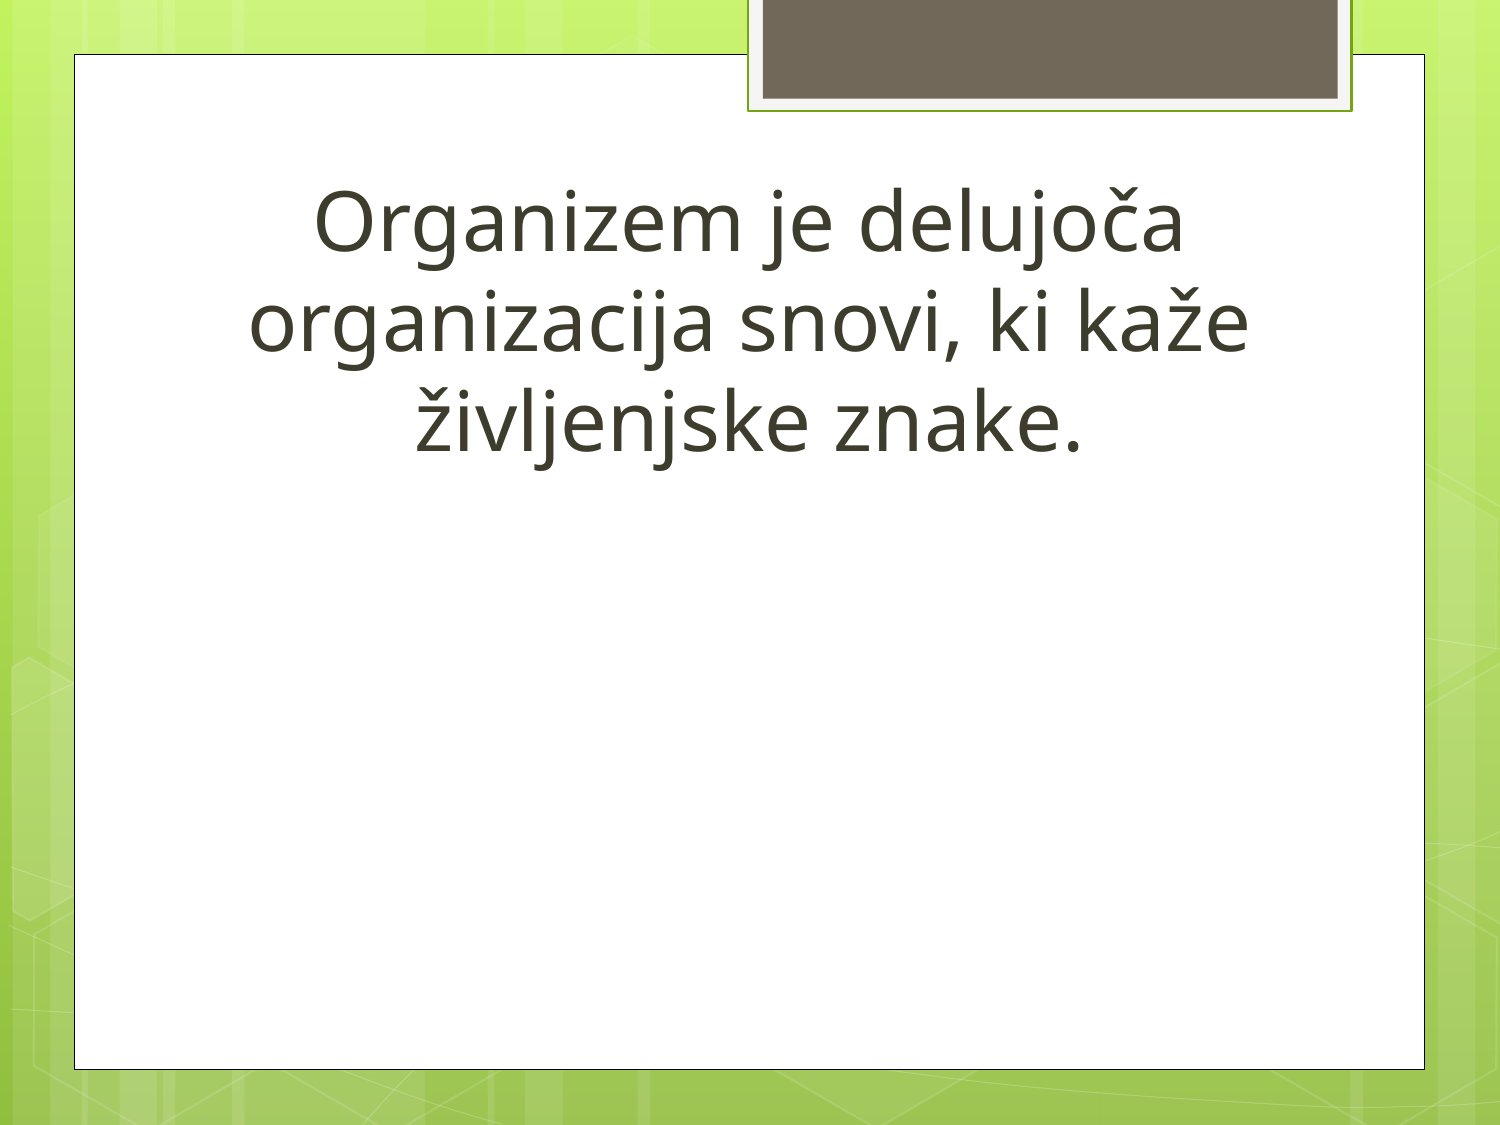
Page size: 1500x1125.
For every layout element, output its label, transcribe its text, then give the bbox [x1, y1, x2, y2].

list Organizem je delujoča organizacija snovi, ki kaže življenjske znake. [75, 160, 1425, 1005]
